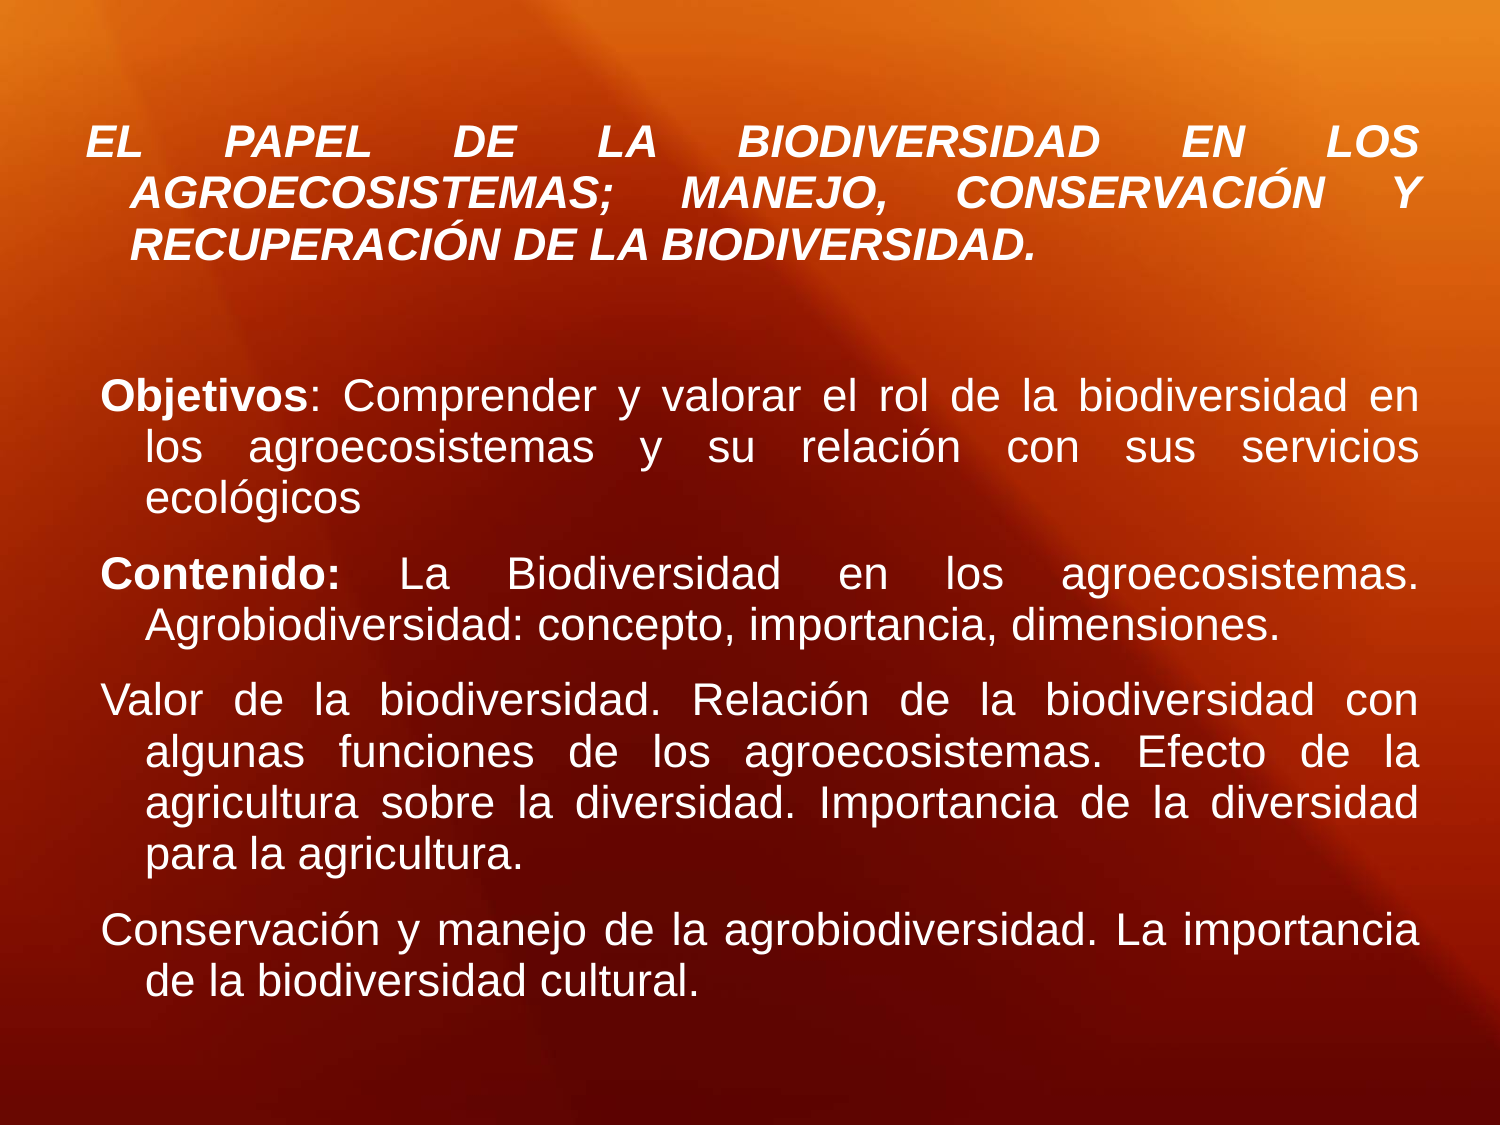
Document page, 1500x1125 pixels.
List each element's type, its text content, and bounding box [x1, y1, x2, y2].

picture [0, 0, 1500, 1125]
list EL PAPEL DE LA BIODIVERSIDAD EN LOS AGROECOSISTEMAS; MANEJO, CONSERVACIÓN Y RECUPERACIÓN DE LA BIODIVERSIDAD. Objetivos: Comprender y valorar el rol de la biodiversidad en los agroecosistemas y su relación con sus servicios ecológicos Contenido: La Biodiversidad en los agroecosistemas. Agrobiodiversidad: concepto, importancia, dimensiones. Valor de la biodiversidad. Relación de la biodiversidad con algunas funciones de los agroecosistemas. Efecto de la agricultura sobre la diversidad. Importancia de la diversidad para la agricultura. Conservación y manejo de la agrobiodiversidad. La importancia de la biodiversidad cultural. [70, 116, 1421, 957]
